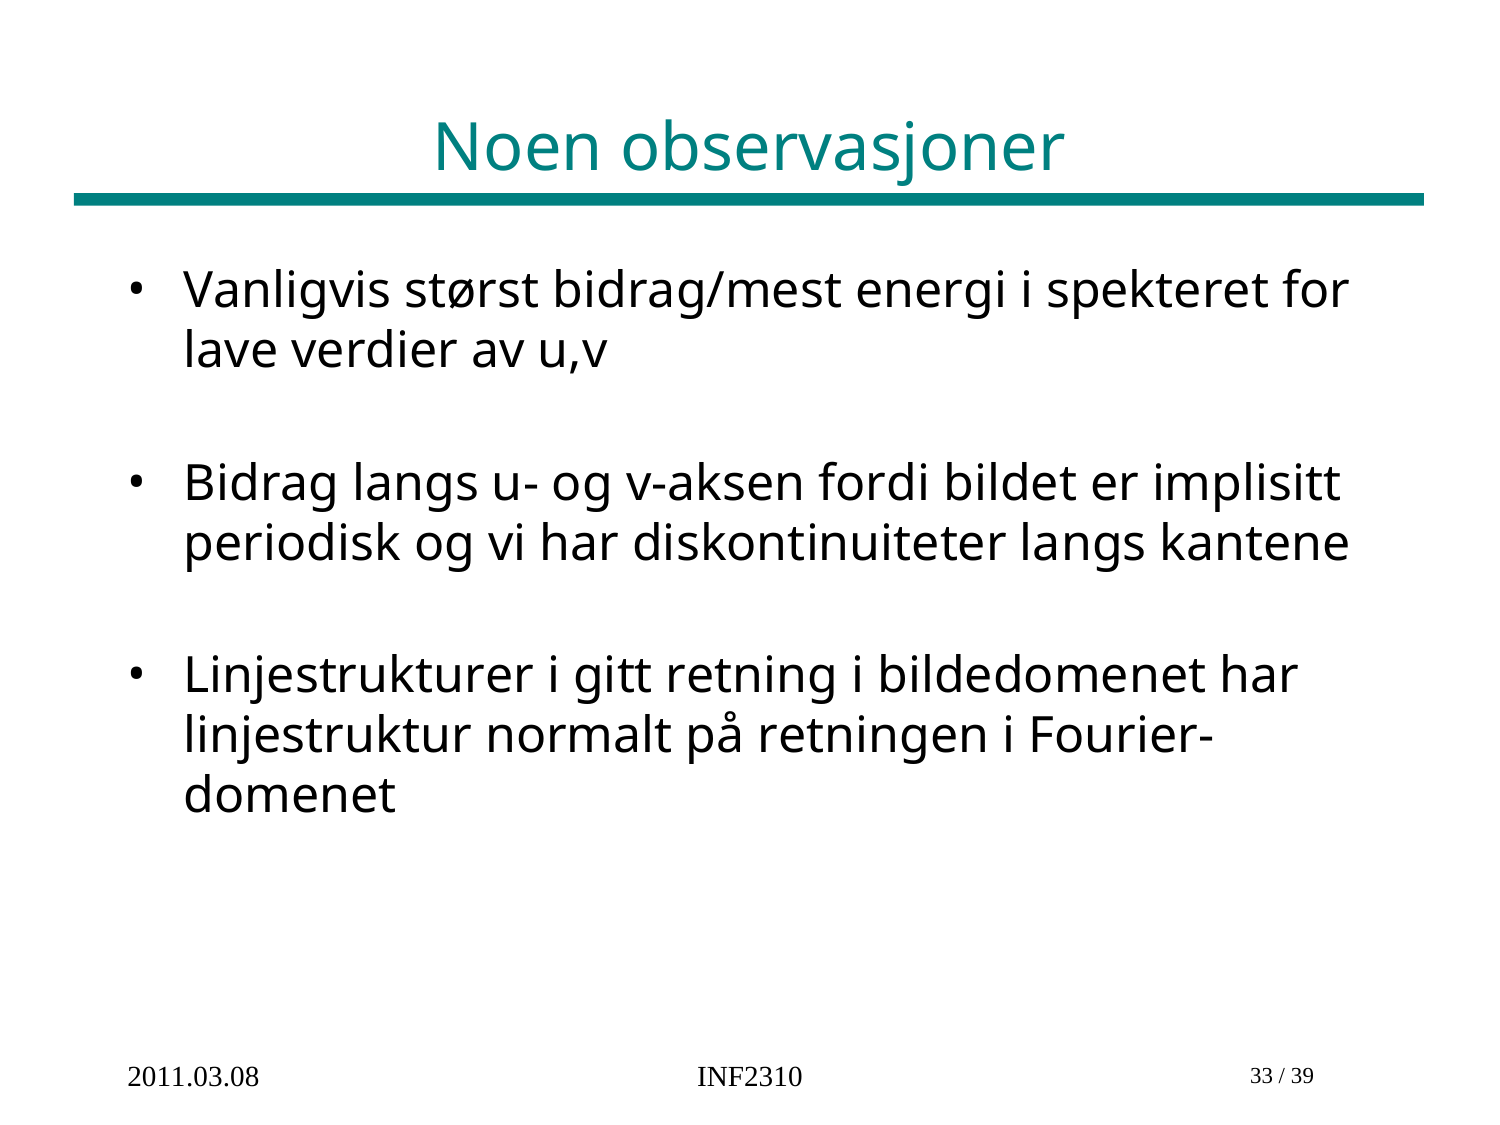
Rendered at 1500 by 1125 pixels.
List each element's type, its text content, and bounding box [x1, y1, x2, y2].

list Vanligvis størst bidrag/mest energi i spekteret for lave verdier av u,v Bidrag langs u- og v-aksen fordi bildet er implisitt periodisk og vi har diskontinuiteter langs kantene Linjestrukturer i gitt retning i bildedomenet har linjestruktur normalt på retningen i Fourier-domenet [112, 249, 1388, 1125]
title Noen observasjoner [112, 62, 1388, 226]
